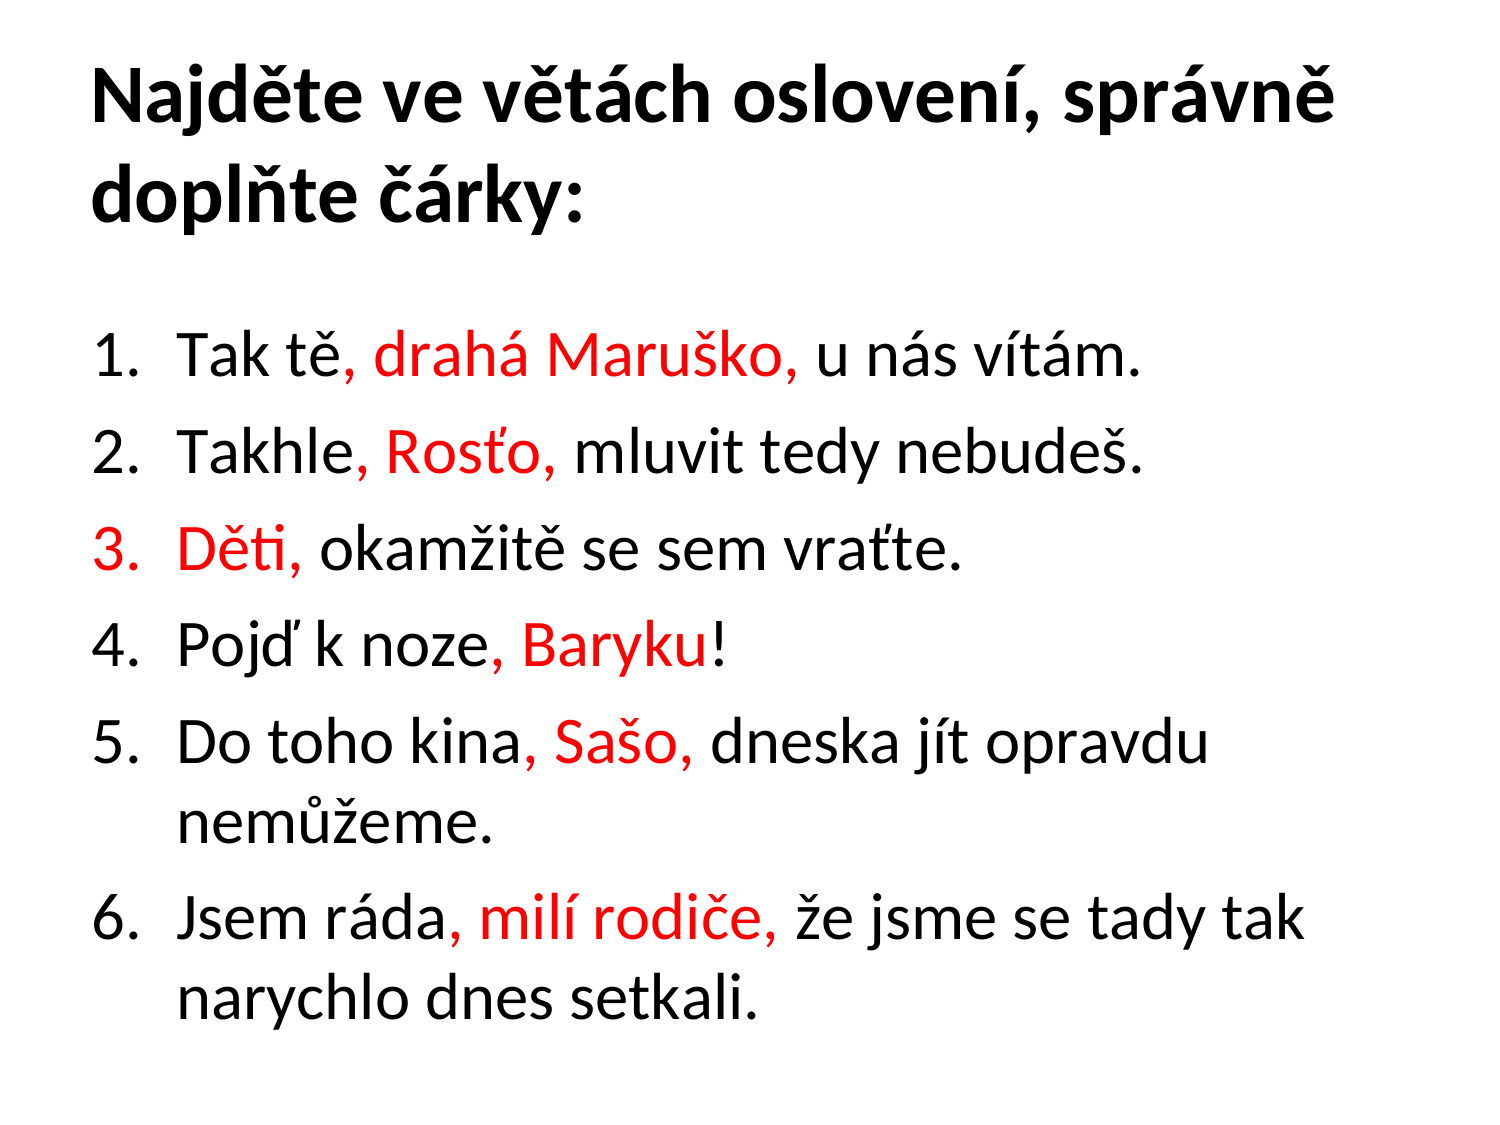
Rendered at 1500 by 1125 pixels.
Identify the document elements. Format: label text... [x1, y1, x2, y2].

list Tak tě, drahá Maruško, u nás vítám. Takhle, Rosťo, mluvit tedy nebudeš. Děti, okamžitě se sem vraťte. Pojď k noze, Baryku! Do toho kina, Sašo, dneska jít opravdu nemůžeme. Jsem ráda, milí rodiče, že jsme se tady tak narychlo dnes setkali. [76, 302, 1427, 1125]
title Najděte ve větách oslovení, správně doplňte čárky: [75, 31, 1426, 247]
